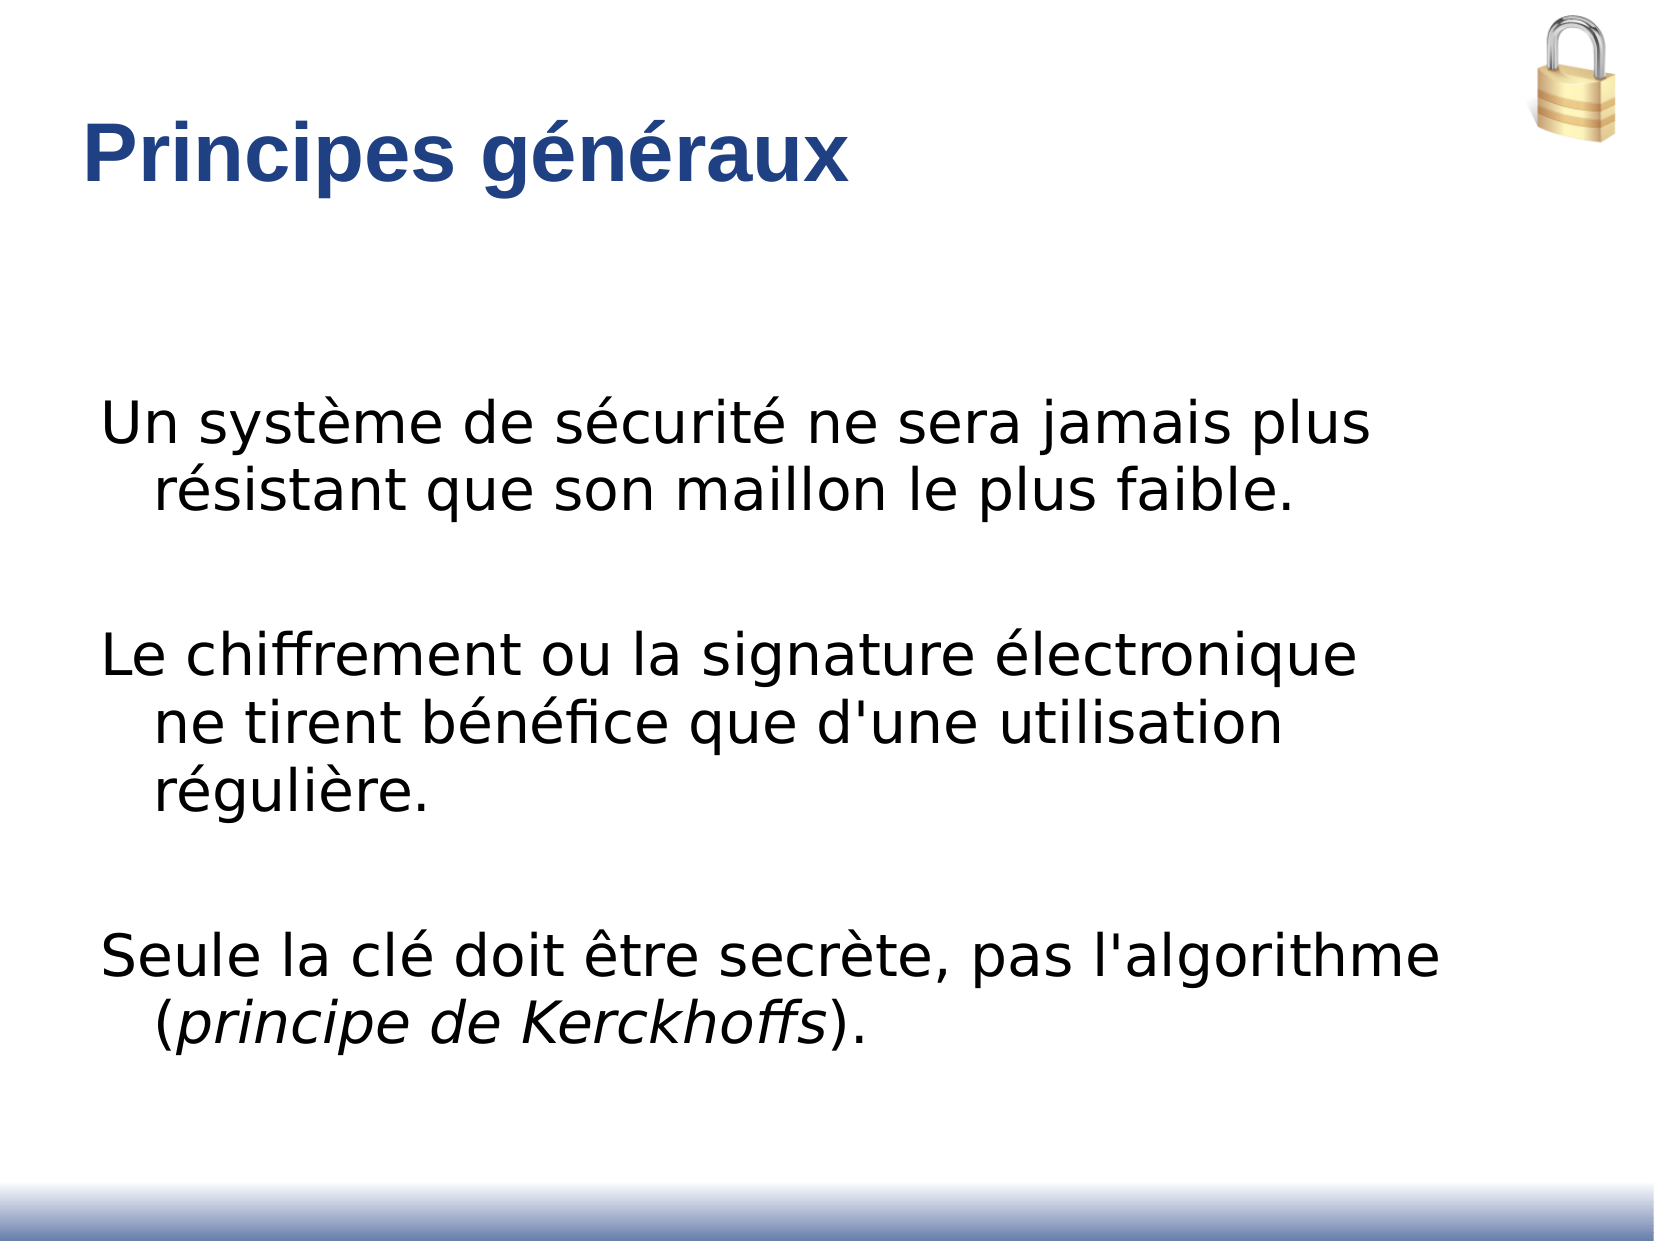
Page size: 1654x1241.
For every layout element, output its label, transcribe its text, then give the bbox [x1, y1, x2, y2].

title Principes généraux [82, 56, 1571, 250]
list Un système de sécurité ne sera jamais plus résistant que son maillon le plus faible. Le chiffrement ou la signature électronique ne tirent bénéfice que d'une utilisation régulière. Seule la clé doit être secrète, pas l'algorithme (principe de Kerckhoffs). [82, 324, 1571, 1123]
picture [1505, 11, 1642, 148]
